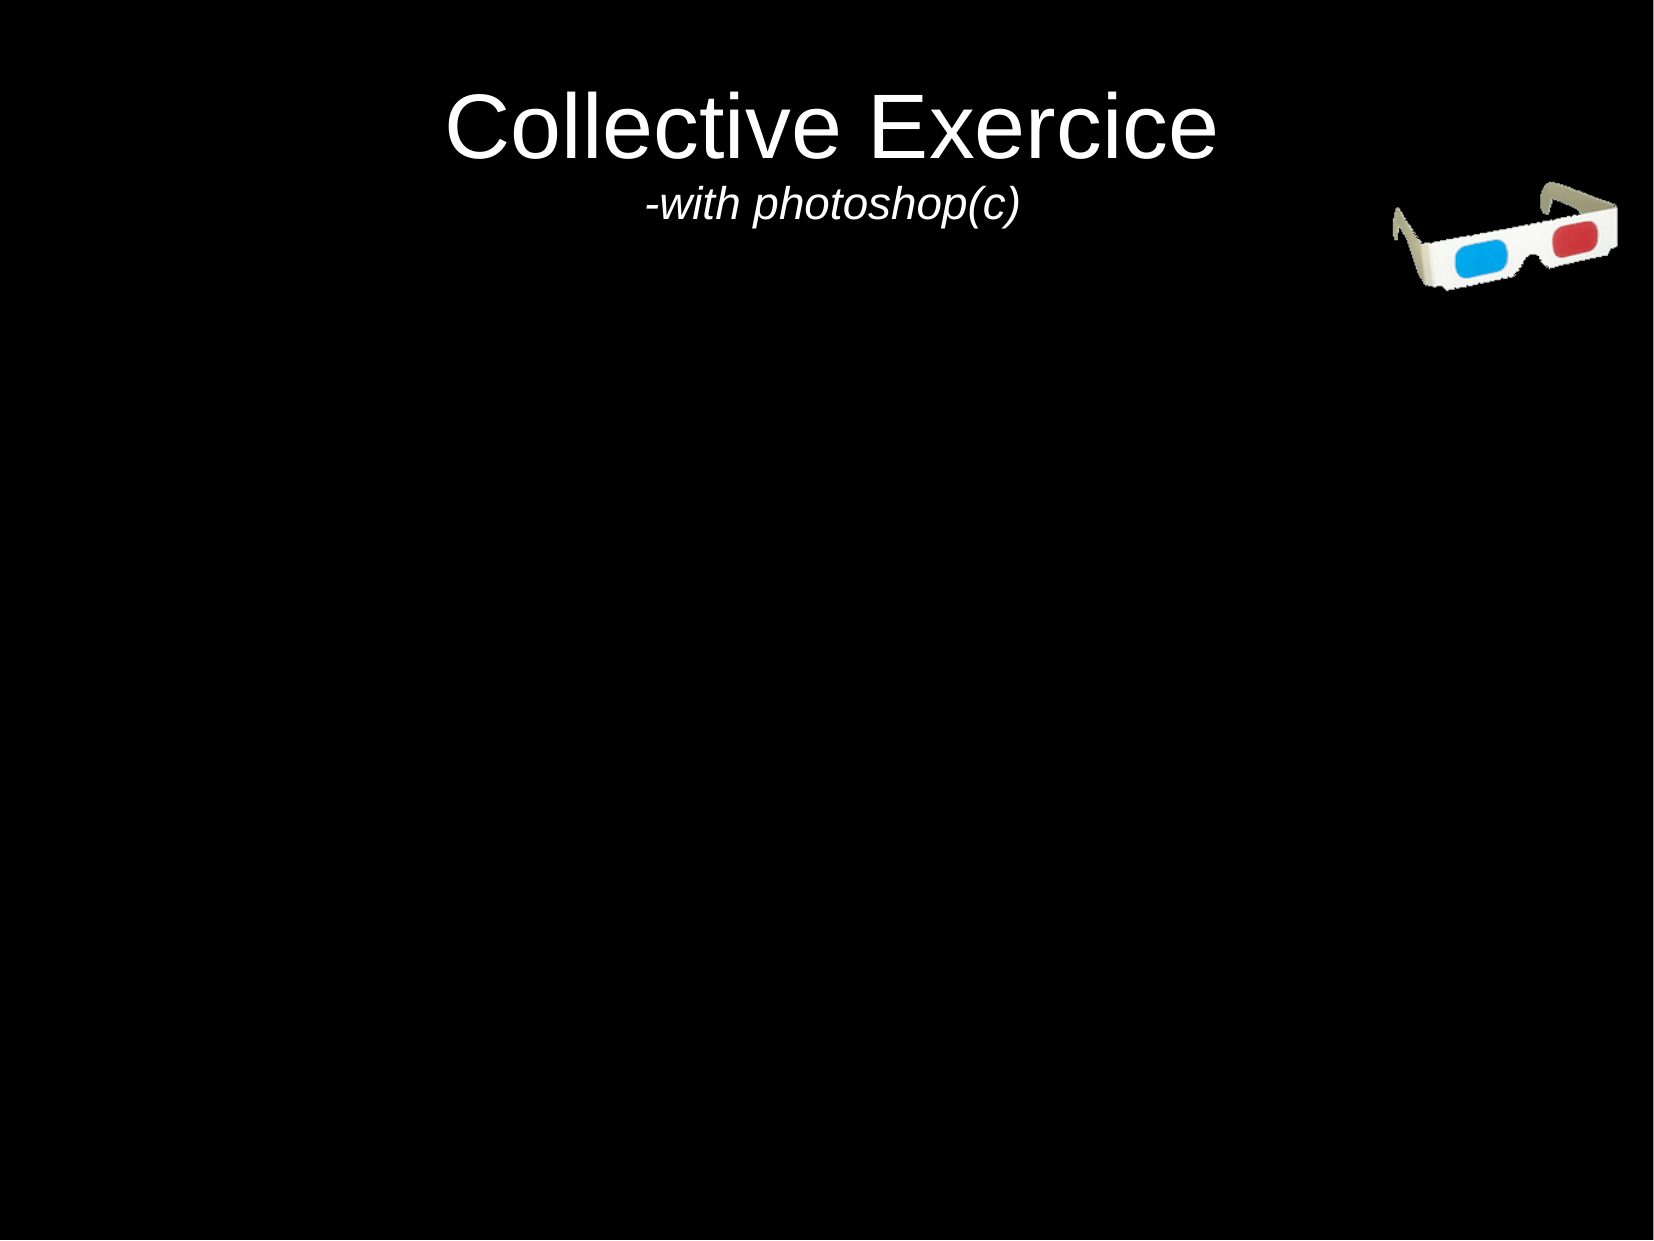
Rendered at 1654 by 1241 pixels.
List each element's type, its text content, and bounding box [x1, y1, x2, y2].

picture [1387, 176, 1625, 296]
title Collective Exercice -with photoshop(c) [88, 59, 1577, 246]
